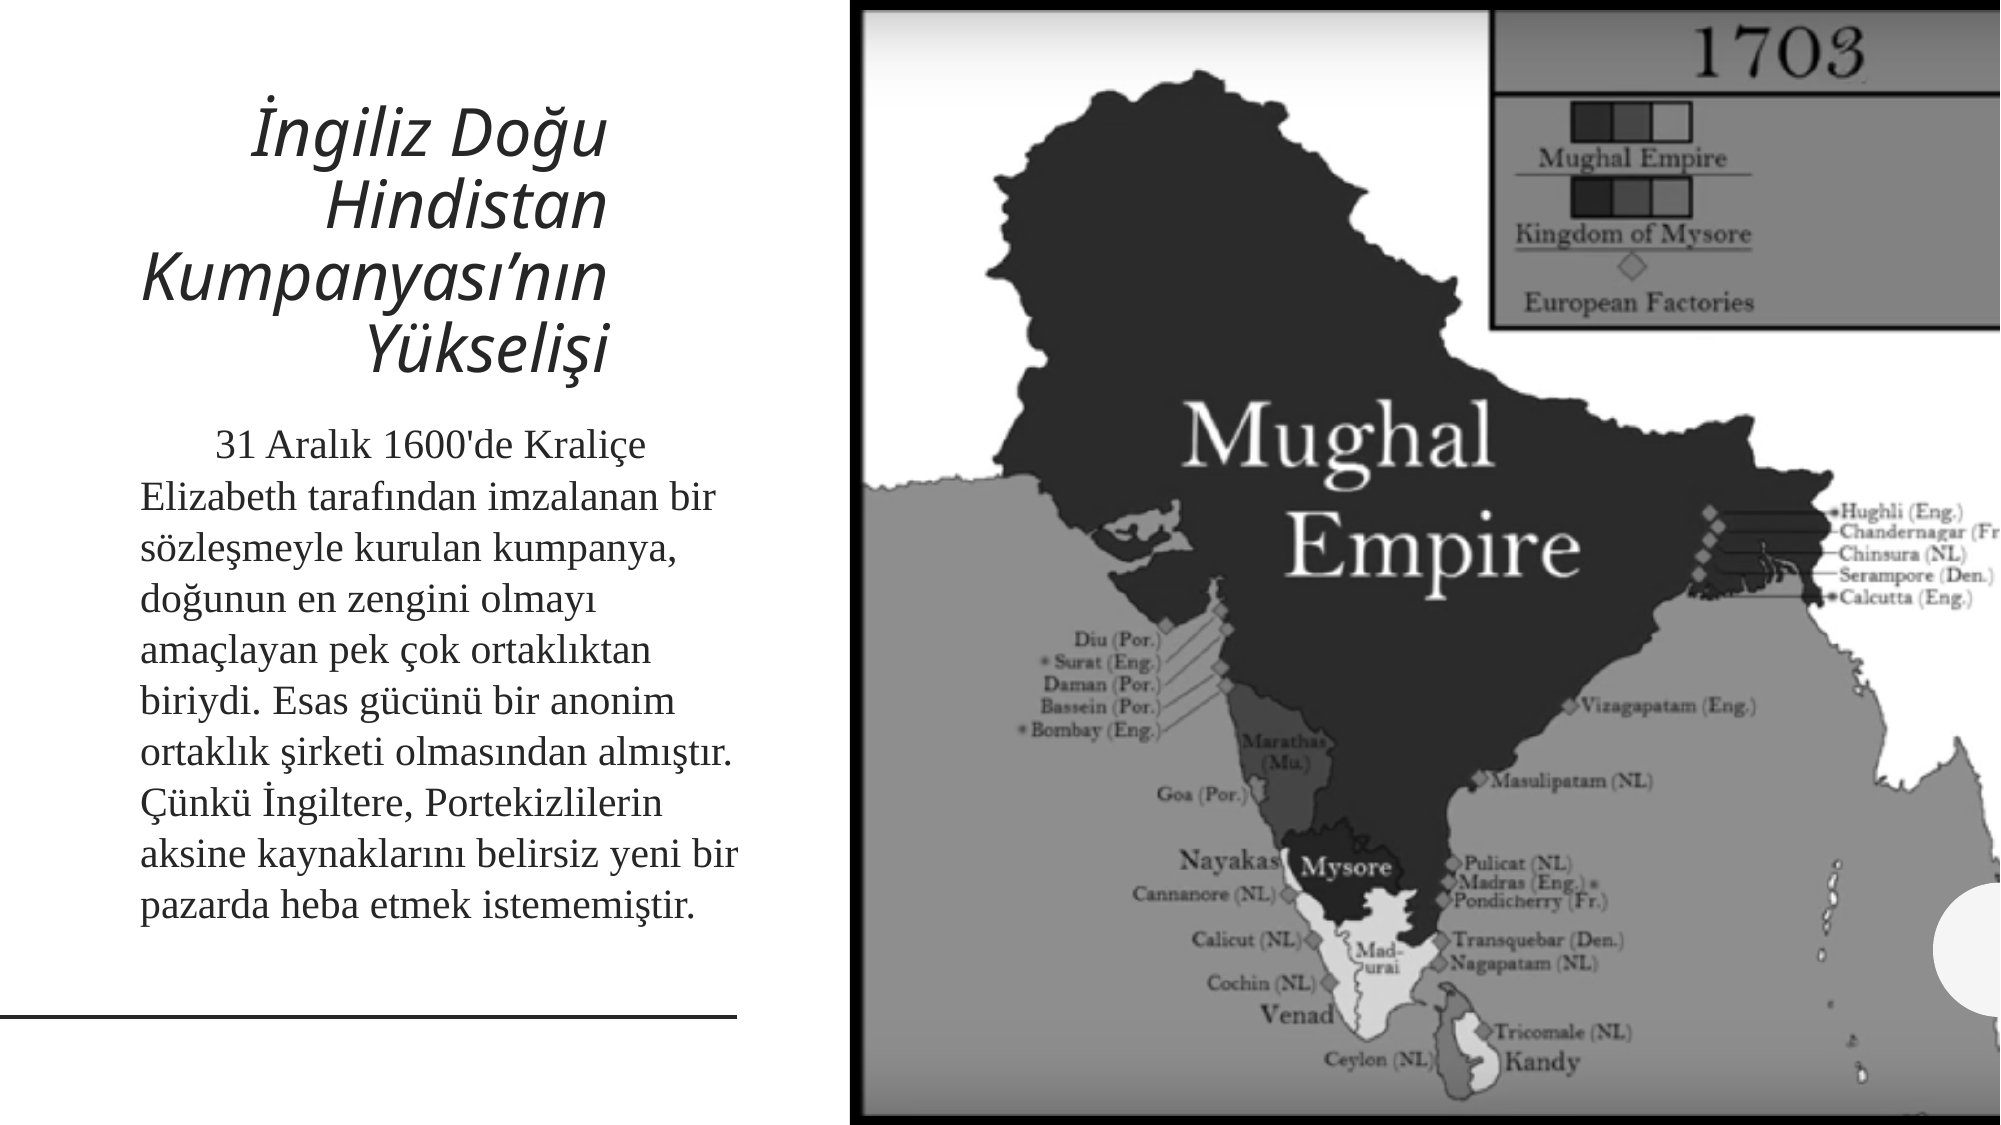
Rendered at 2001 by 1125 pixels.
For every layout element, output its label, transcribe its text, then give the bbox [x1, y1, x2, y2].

title İngiliz Doğu Hindistan Kumpanyası’nın Yükselişi [125, 91, 754, 381]
text_box [1932, 882, 2000, 1017]
picture [849, 0, 2000, 1125]
list 31 Aralık 1600'de Kraliçe Elizabeth tarafından imzalanan bir sözleşmeyle kurulan kumpanya, doğunun en zengini olmayı amaçlayan pek çok ortaklıktan biriydi. Esas gücünü bir anonim ortaklık şirketi olmasından almıştır. Çünkü İngiltere, Portekizlilerin aksine kaynaklarını belirsiz yeni bir pazarda heba etmek istememiştir. [125, 408, 781, 955]
